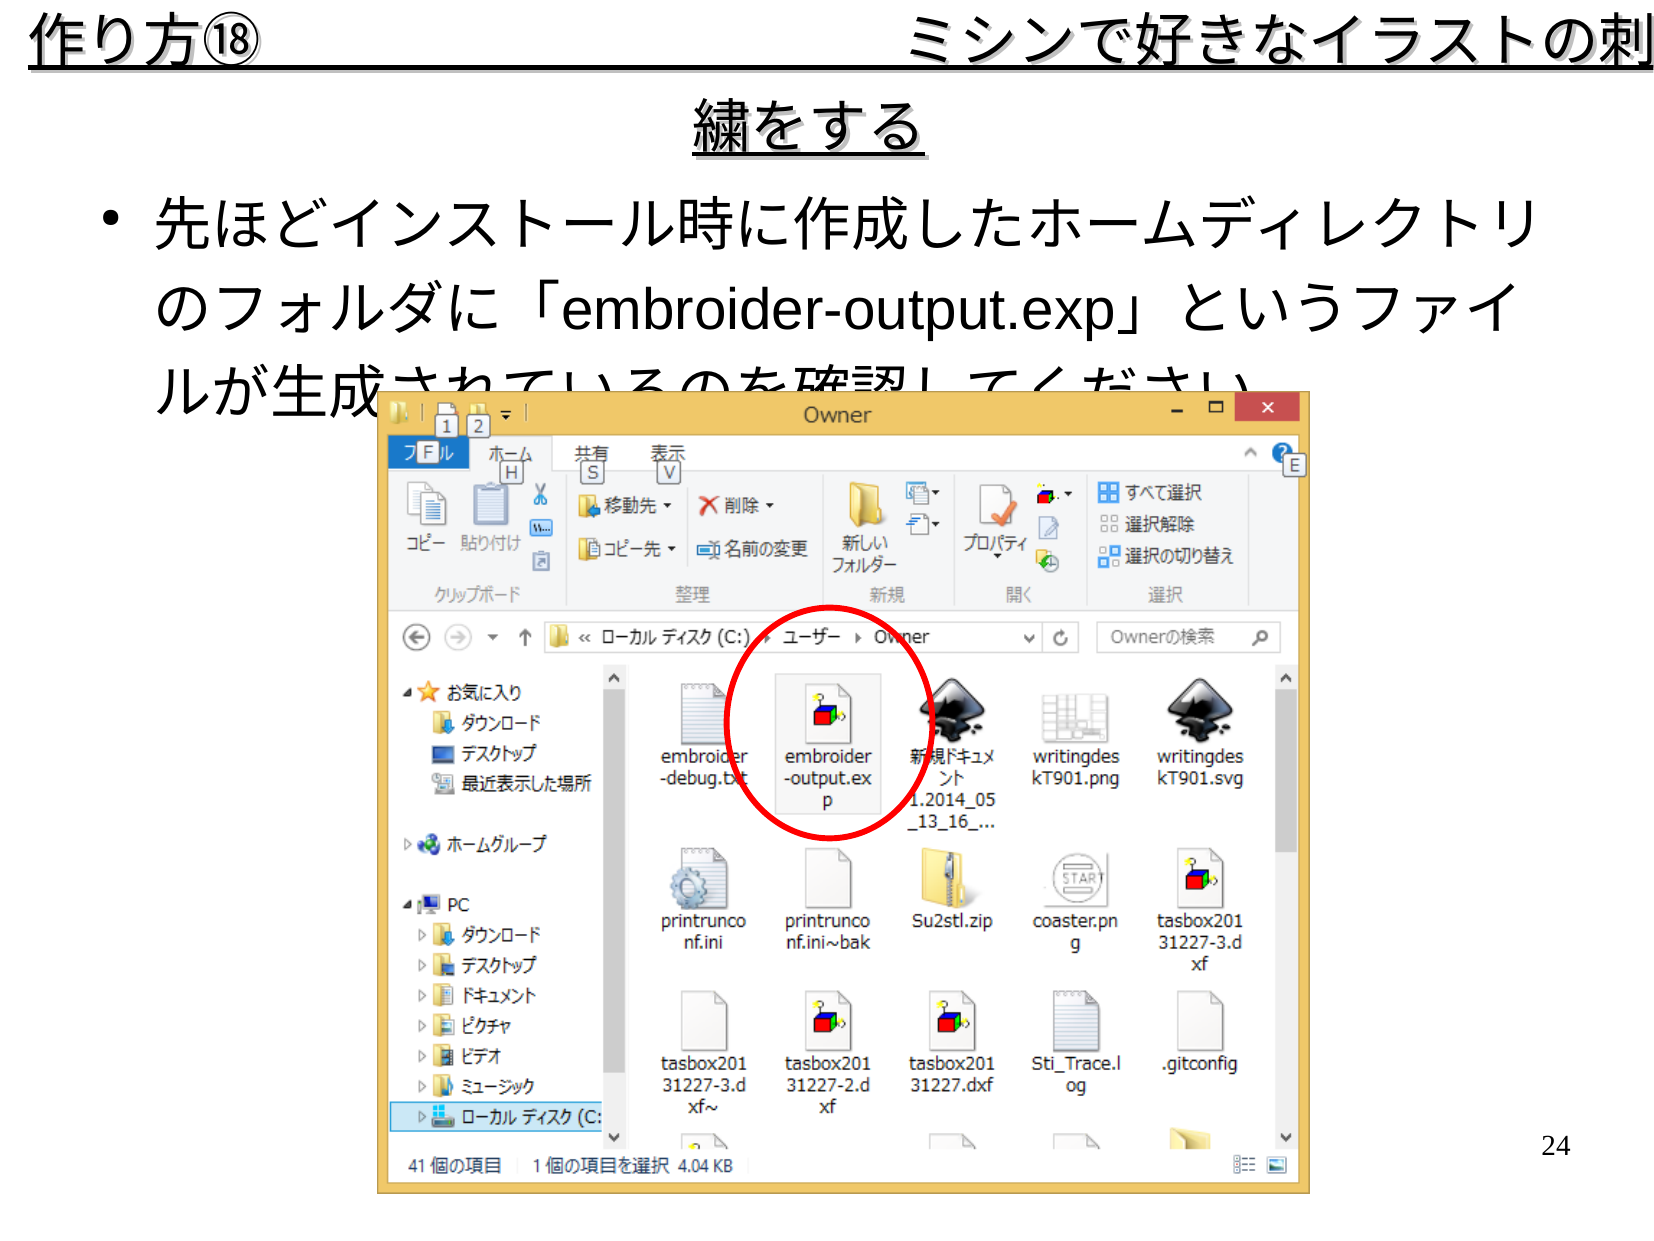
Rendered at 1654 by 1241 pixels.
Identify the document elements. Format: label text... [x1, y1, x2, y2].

picture [377, 391, 1310, 1194]
list 先ほどインストール時に作成したホームディレクトリのフォルダに「embroider-output.exp」というファイルが生成されているのを確認してください。 [82, 178, 1571, 897]
title 作り方⑱ ミシンで好きなイラストの刺繍をする [0, 0, 1654, 178]
